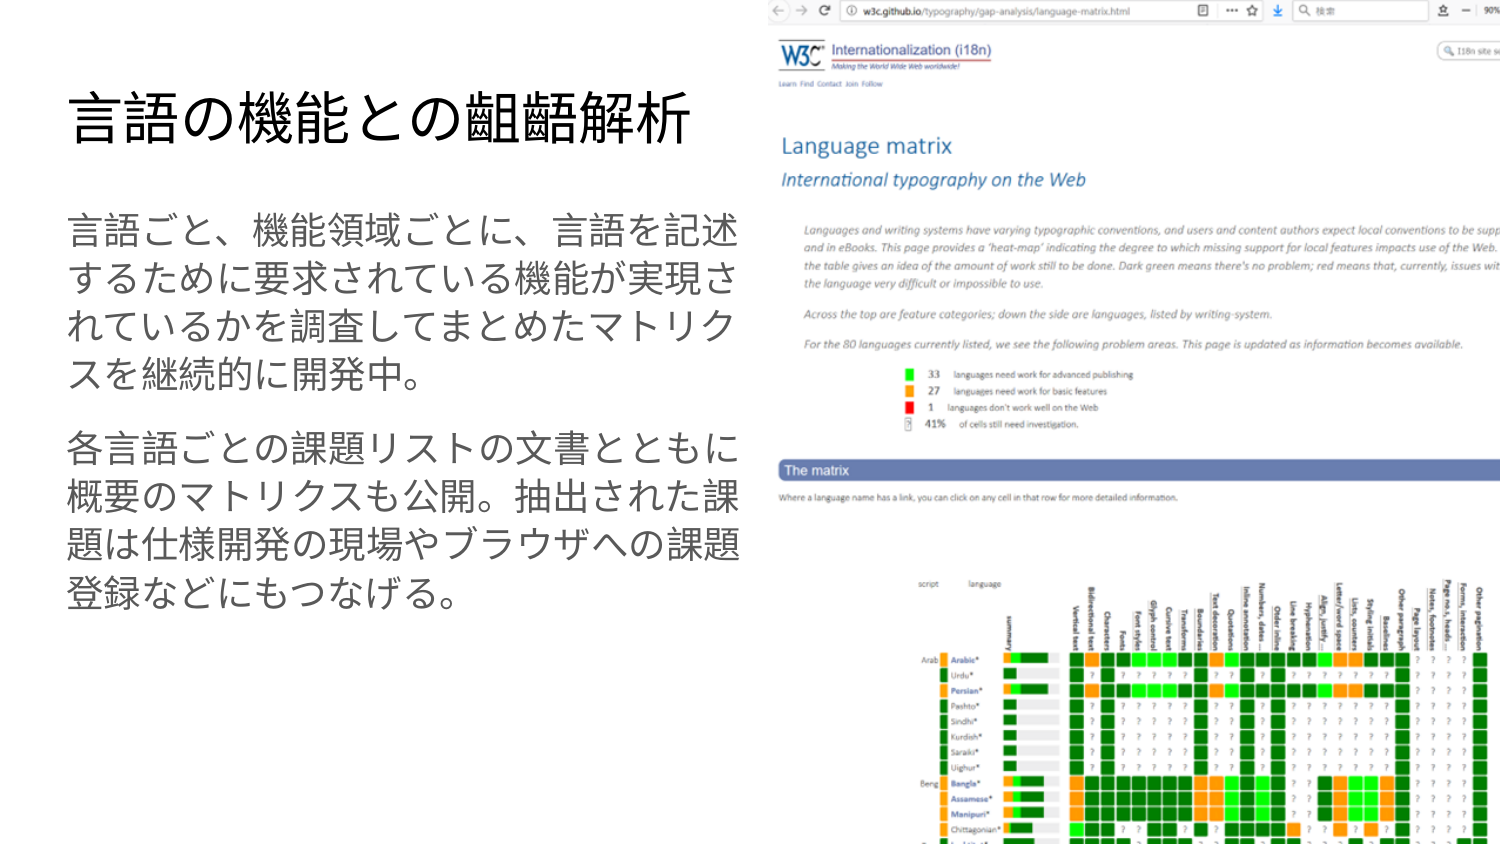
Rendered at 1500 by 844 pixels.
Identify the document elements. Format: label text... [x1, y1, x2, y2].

title 言語の機能との齟齬解析 [51, 72, 768, 167]
picture [768, 0, 1500, 844]
list 言語ごと、機能領域ごとに、言語を記述するために要求されている機能が実現されているかを調査してまとめたマトリクスを継続的に開発中。 各言語ごとの課題リストの文書とともに概要のマトリクスも公開。抽出された課題は仕様開発の現場やブラウザへの課題登録などにもつなげる。 [51, 189, 768, 750]
